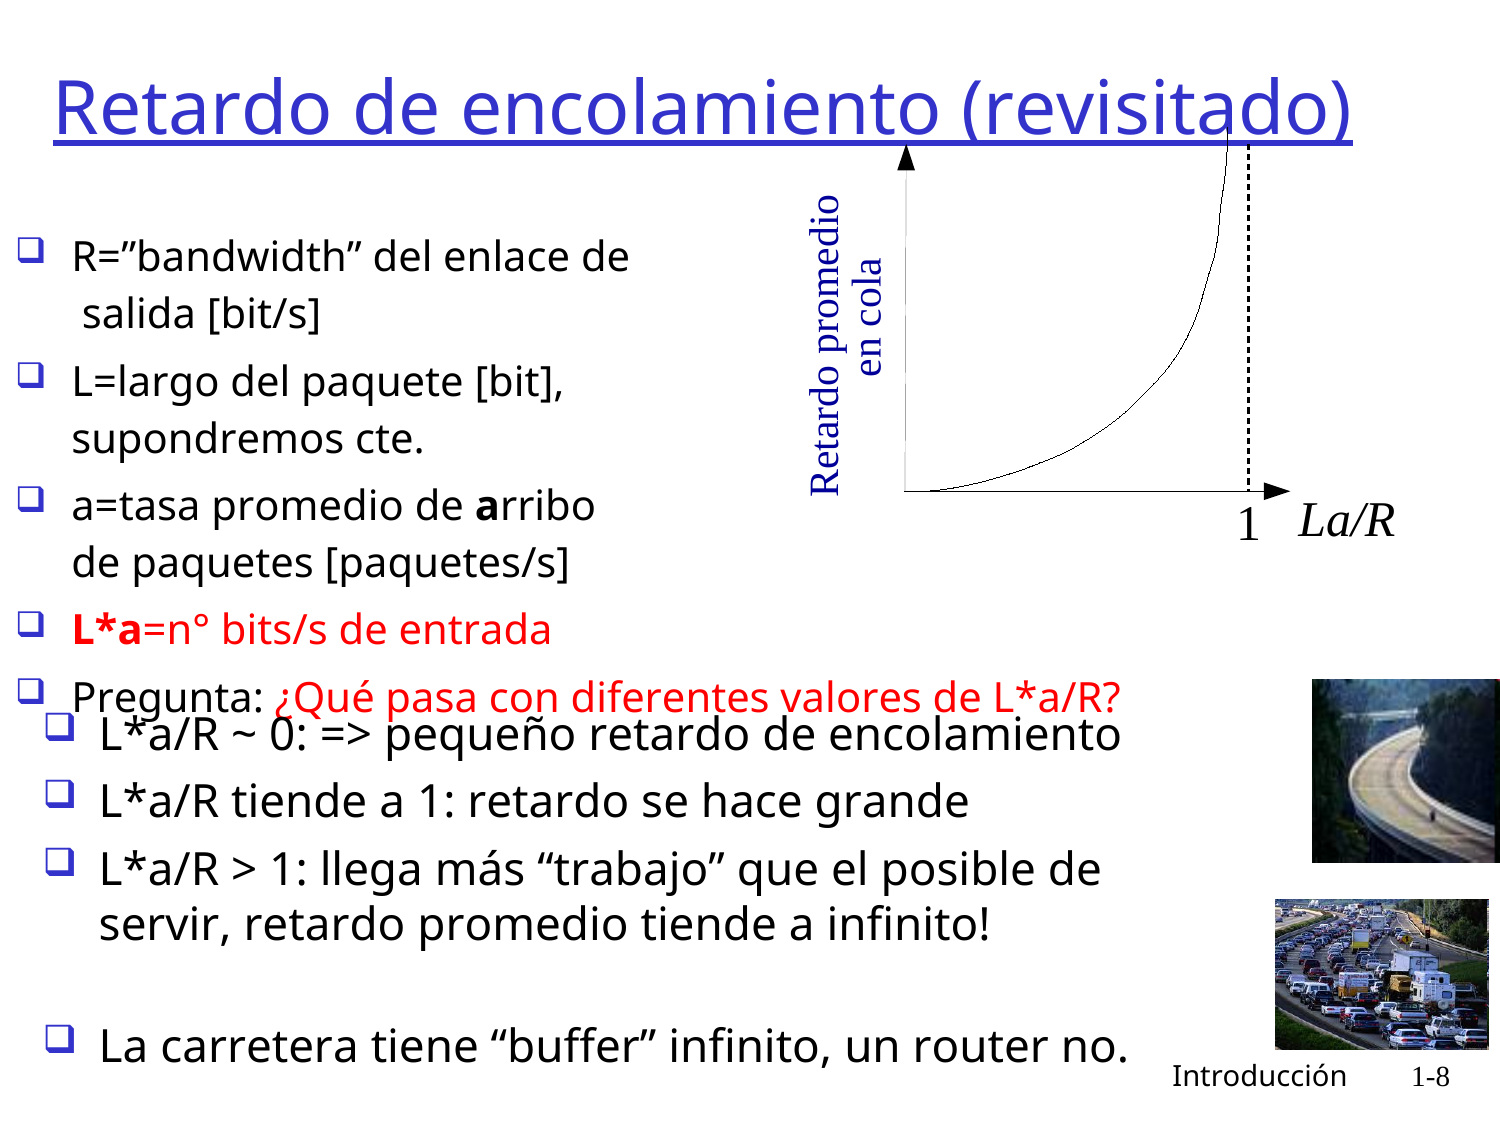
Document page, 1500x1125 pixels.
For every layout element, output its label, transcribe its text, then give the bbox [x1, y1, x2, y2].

text_box 1 [1221, 483, 1276, 558]
text_box 1-<number> [1362, 1051, 1466, 1125]
list R=”bandwidth” del enlace de salida [bit/s] L=largo del paquete [bit], supondremos cte. a=tasa promedio de arribo de paquetes [paquetes/s] L*a=n° bits/s de entrada Pregunta: ¿Qué pasa con diferentes valores de L*a/R? [0, 219, 1463, 751]
picture [1312, 679, 1500, 863]
text_box L*a/R ~ 0: => pequeño retardo de encolamiento L*a/R tiende a 1: retardo se hace grande L*a/R > 1: llega más “trabajo” que el posible de servir, retardo promedio tiende a infinito! La carretera tiene “buffer” infinito, un router no. [27, 696, 1254, 997]
title Retardo de encolamiento (revisitado) [37, 10, 1463, 201]
text_box La/R [1283, 479, 1411, 554]
text_box Introducción [887, 1050, 1362, 1125]
picture [1275, 899, 1489, 1051]
text_box Retardo promedio en cola [796, 174, 880, 517]
